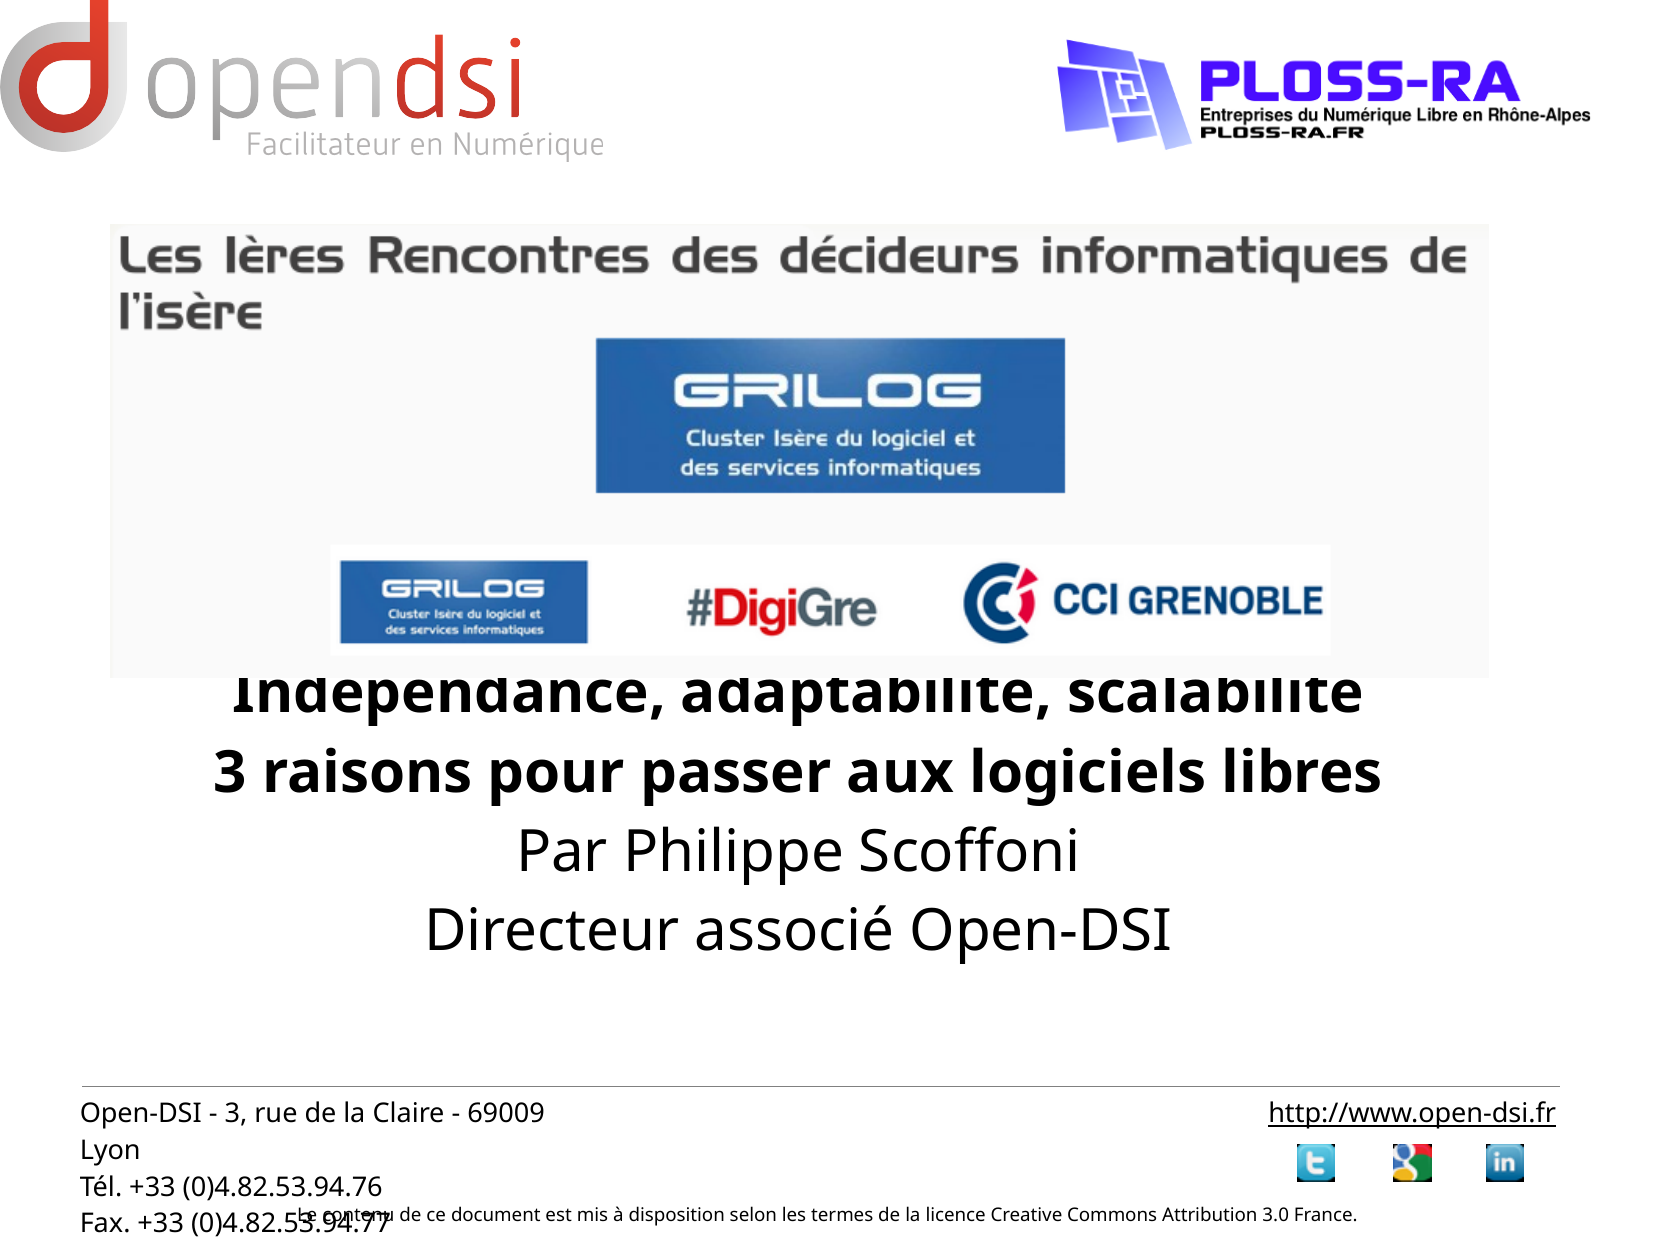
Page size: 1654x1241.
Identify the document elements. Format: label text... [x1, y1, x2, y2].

picture [1486, 1144, 1524, 1173]
picture [1051, 35, 1595, 154]
picture [0, 0, 603, 162]
picture [1393, 1144, 1432, 1182]
subtitle Indépendance, adaptabilité, scalabilité 3 raisons pour passer aux logiciels libres Par Philippe Scoffoni Directeur associé Open-DSI [70, 673, 1526, 945]
picture [110, 224, 1489, 678]
picture [1297, 1144, 1335, 1182]
picture [1486, 1177, 1524, 1182]
